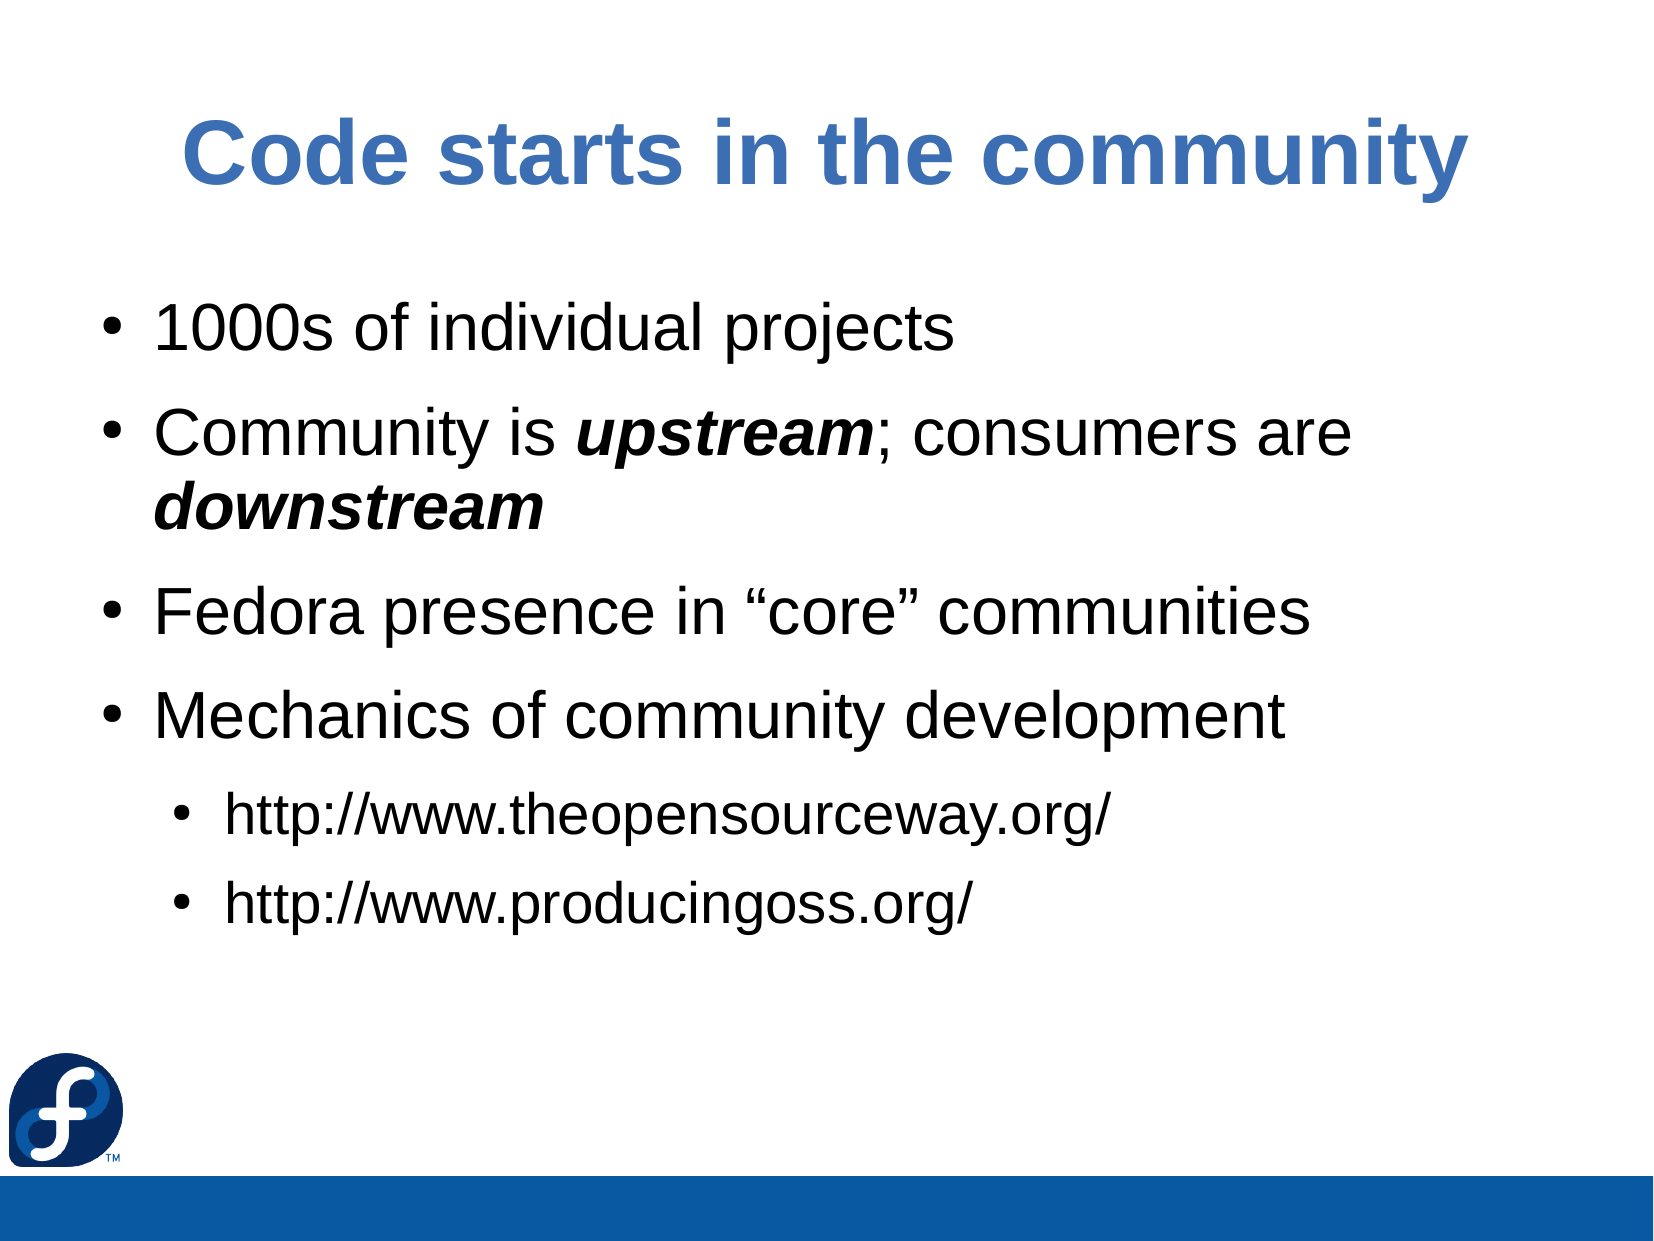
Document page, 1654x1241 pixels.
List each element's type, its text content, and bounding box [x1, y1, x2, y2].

picture [9, 1053, 123, 1167]
list 1000s of individual projects Community is upstream; consumers are downstream Fedora presence in “core” communities Mechanics of community development http://www.theopensourceway.org/ http://www.producingoss.org/ [82, 290, 1571, 1109]
picture [0, 1176, 1654, 1241]
title Code starts in the community [82, 49, 1571, 257]
